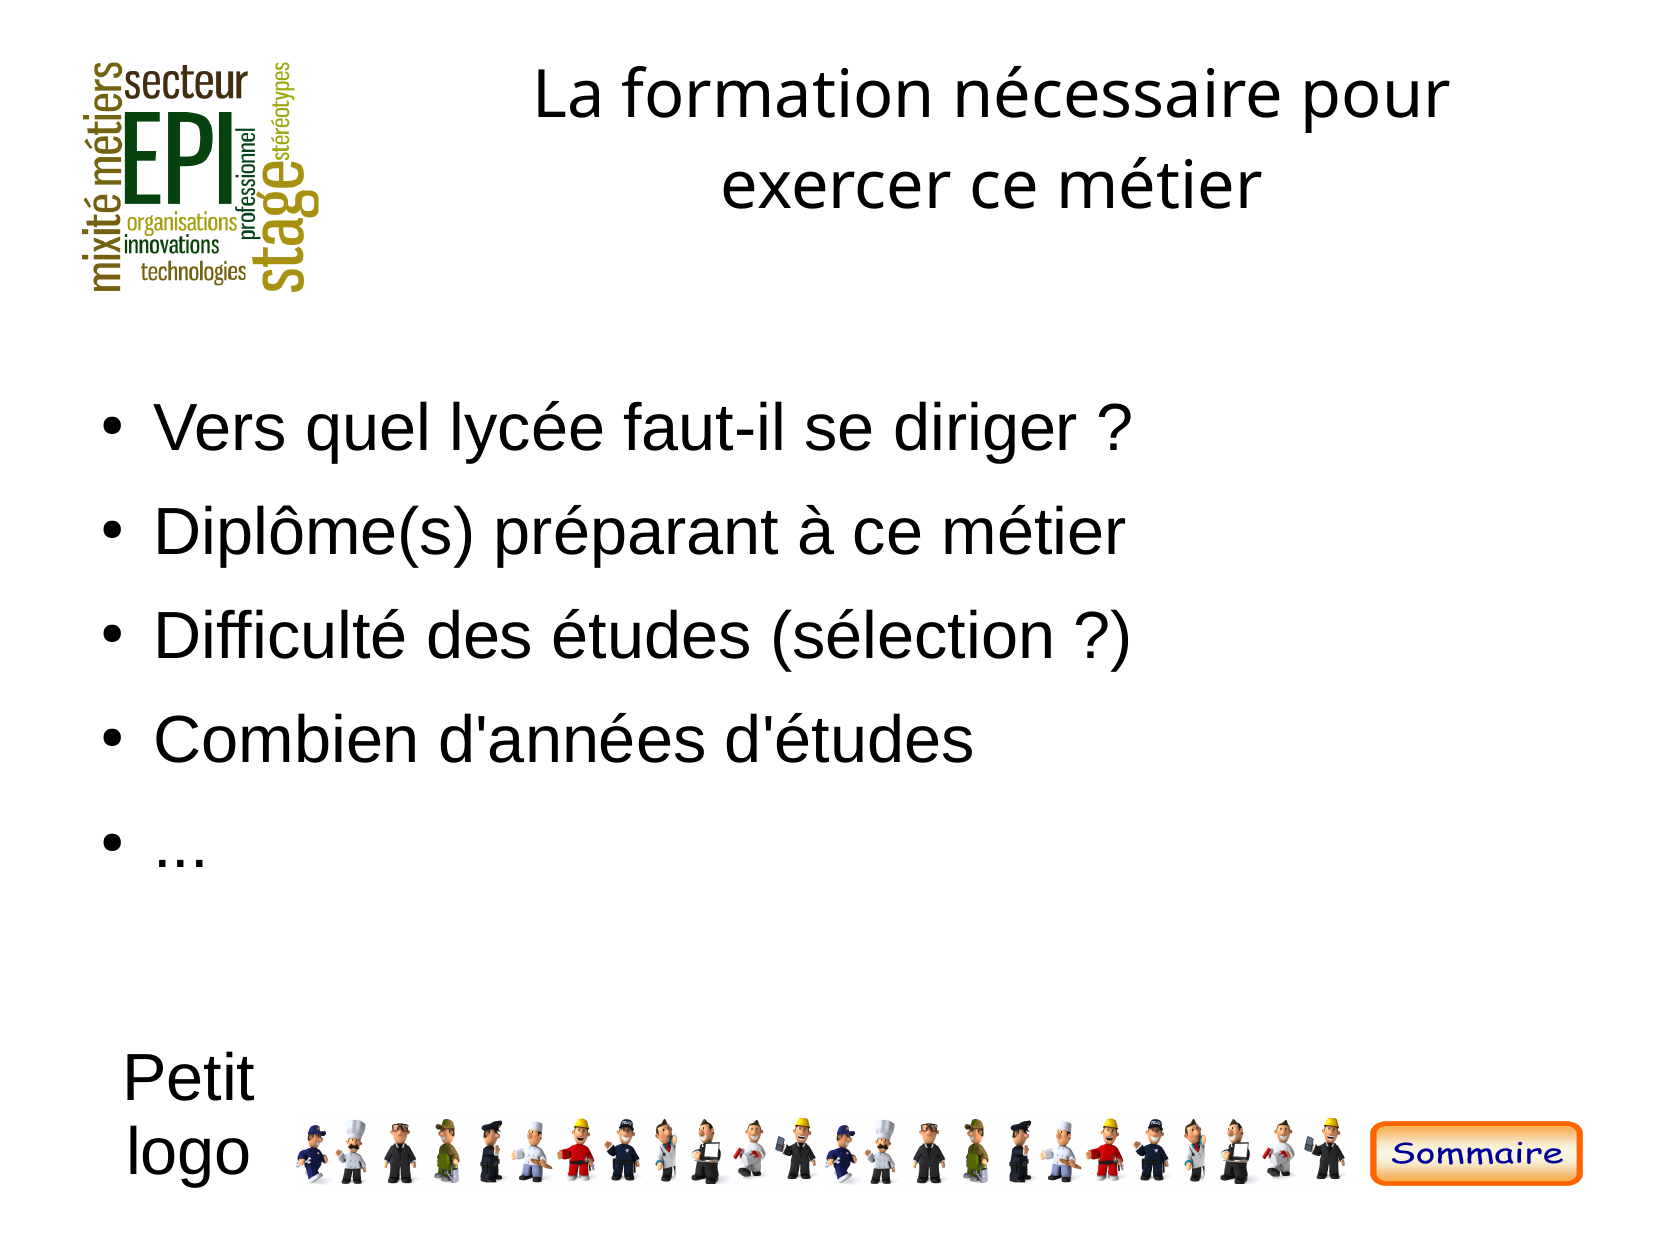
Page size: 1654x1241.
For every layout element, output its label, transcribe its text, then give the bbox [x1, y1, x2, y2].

picture [1370, 1121, 1583, 1186]
picture [824, 1118, 1347, 1186]
title La formation nécessaire pour exercer ce métier [425, 43, 1560, 230]
picture [82, 58, 319, 296]
text_box Petit logo [82, 1039, 296, 1190]
picture [296, 1118, 818, 1186]
list Vers quel lycée faut-il se diriger ? Diplôme(s) préparant à ce métier Difficulté des études (sélection ?) Combien d'années d'études ... [82, 389, 1571, 969]
